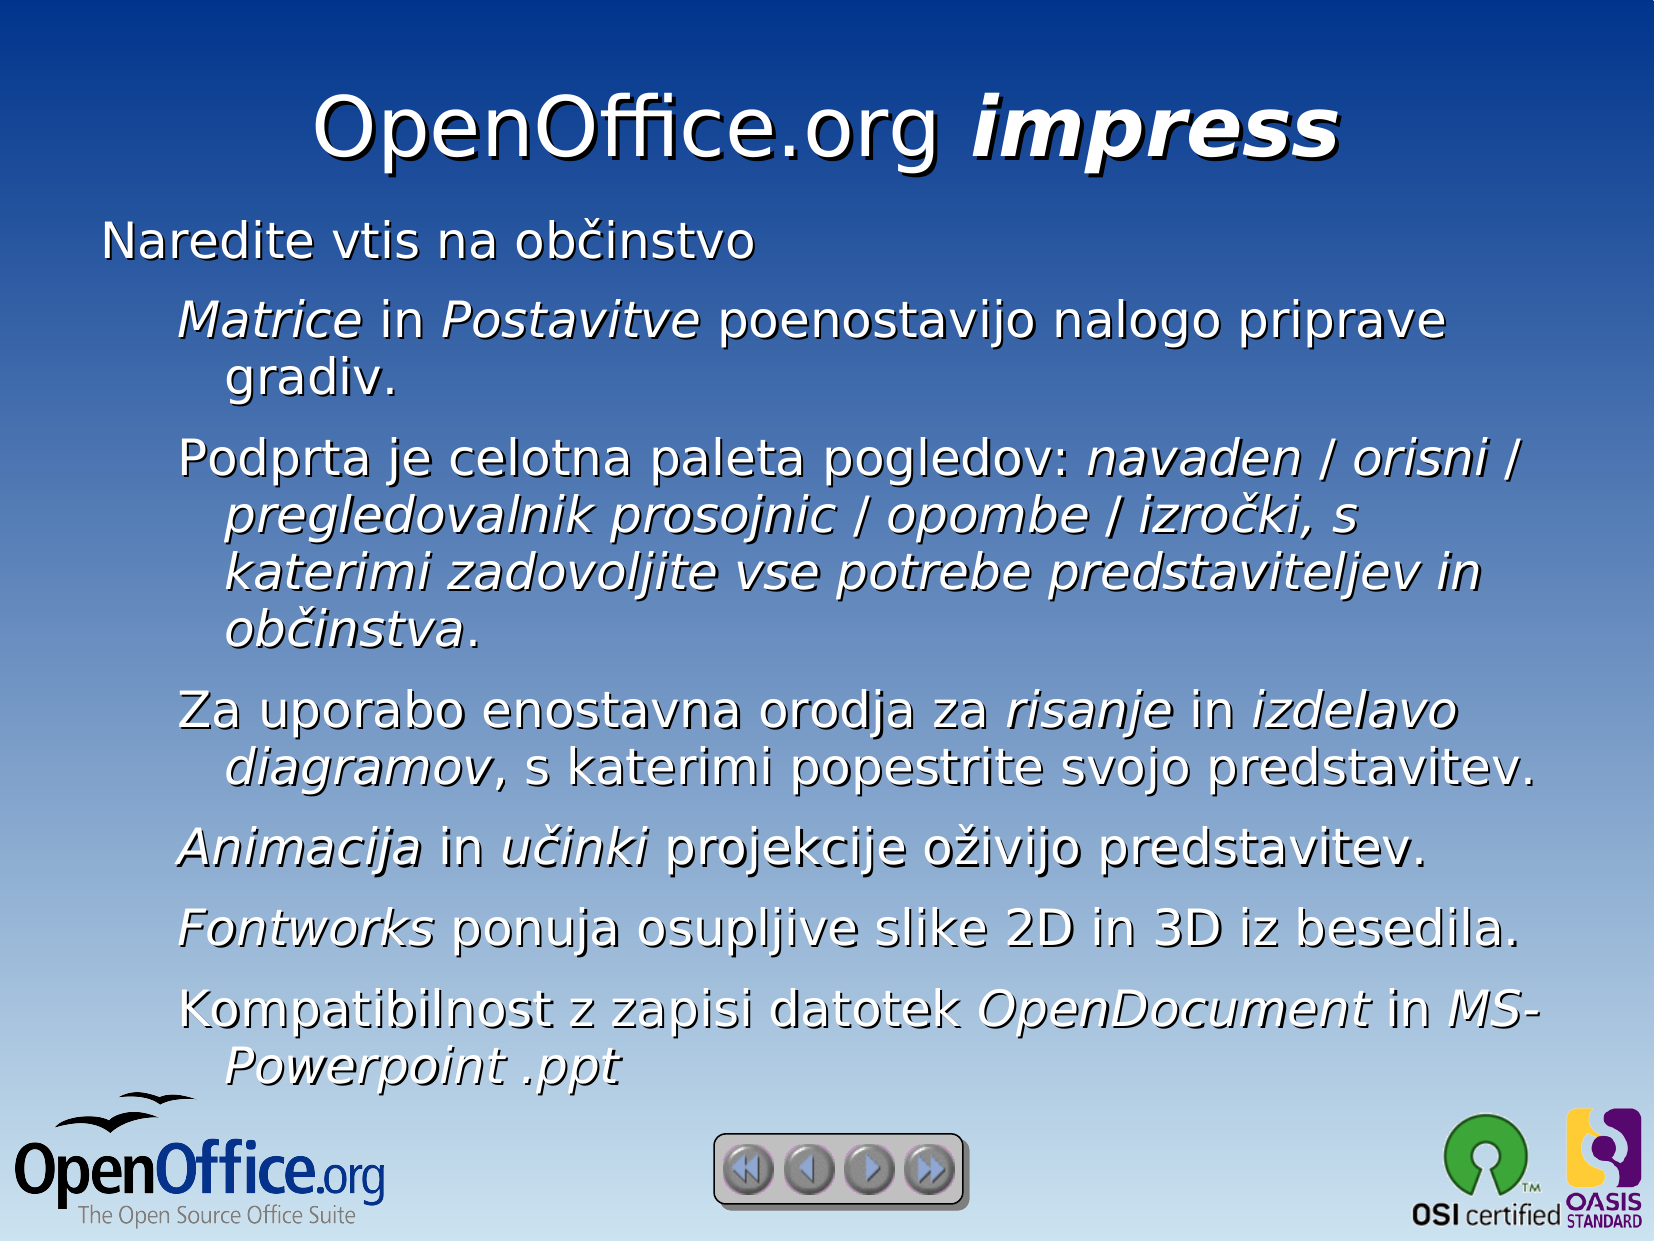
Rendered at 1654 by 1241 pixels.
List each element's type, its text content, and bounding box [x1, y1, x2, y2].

picture [844, 1144, 895, 1195]
picture [1405, 1102, 1654, 1238]
picture [784, 1144, 835, 1195]
list Naredite vtis na občinstvo Matrice in Postavitve poenostavijo nalogo priprave gradiv. Podprta je celotna paleta pogledov: navaden / orisni / pregledovalnik prosojnic / opombe / izročki, s katerimi zadovoljite vse potrebe predstaviteljev in občinstva. Za uporabo enostavna orodja za risanje in izdelavo diagramov, s katerimi popestrite svojo predstavitev. Animacija in učinki projekcije oživijo predstavitev. Fontworks ponuja osupljive slike 2D in 3D iz besedila. Kompatibilnost z zapisi datotek OpenDocument in MS-Powerpoint .ppt [82, 212, 1571, 1169]
picture [15, 1092, 384, 1229]
picture [904, 1144, 955, 1195]
picture [723, 1144, 774, 1195]
text_box [714, 1133, 963, 1204]
title OpenOffice.org impress [82, 49, 1571, 208]
